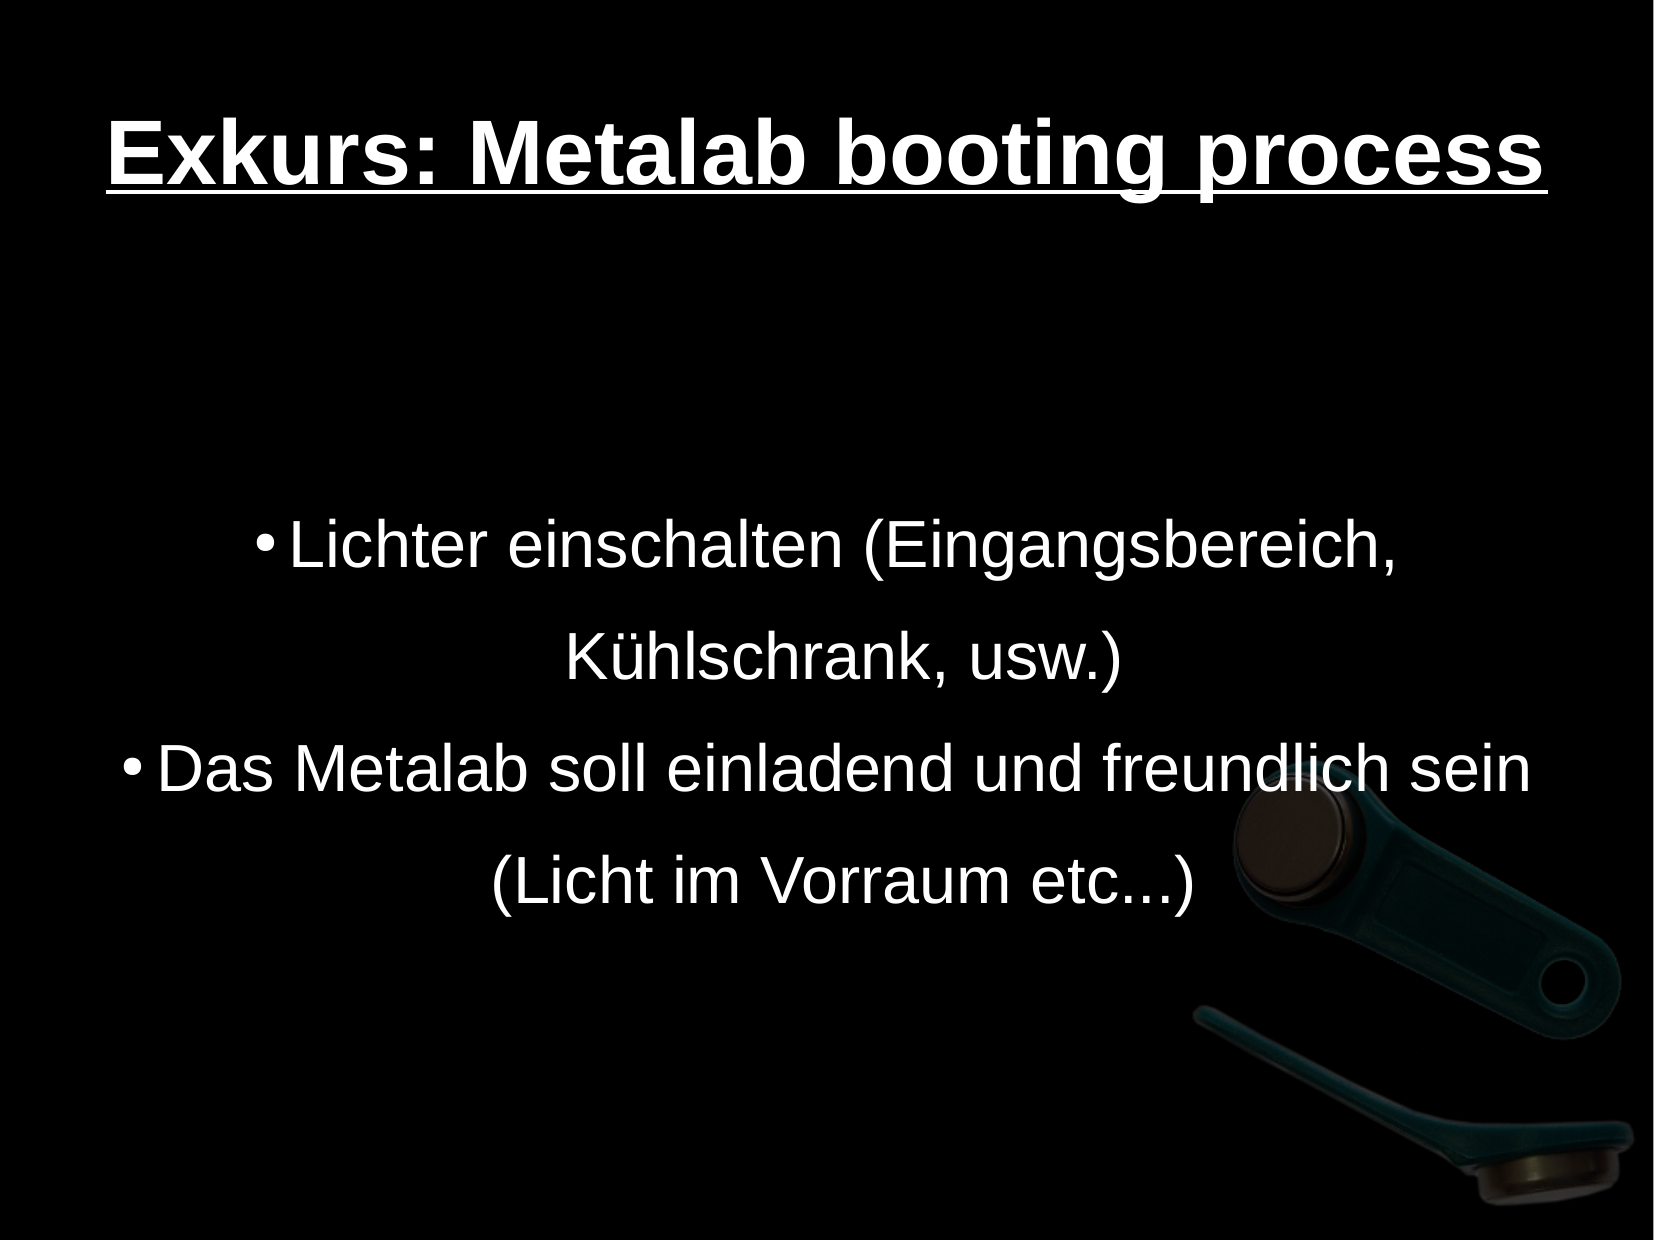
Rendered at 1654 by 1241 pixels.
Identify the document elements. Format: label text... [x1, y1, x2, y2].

picture [1150, 732, 1654, 1236]
title Exkurs: Metalab booting process [82, 49, 1571, 257]
subtitle Lichter einschalten (Eingangsbereich, Kühlschrank, usw.) Das Metalab soll einladend und freundlich sein (Licht im Vorraum etc...) [82, 296, 1571, 1016]
